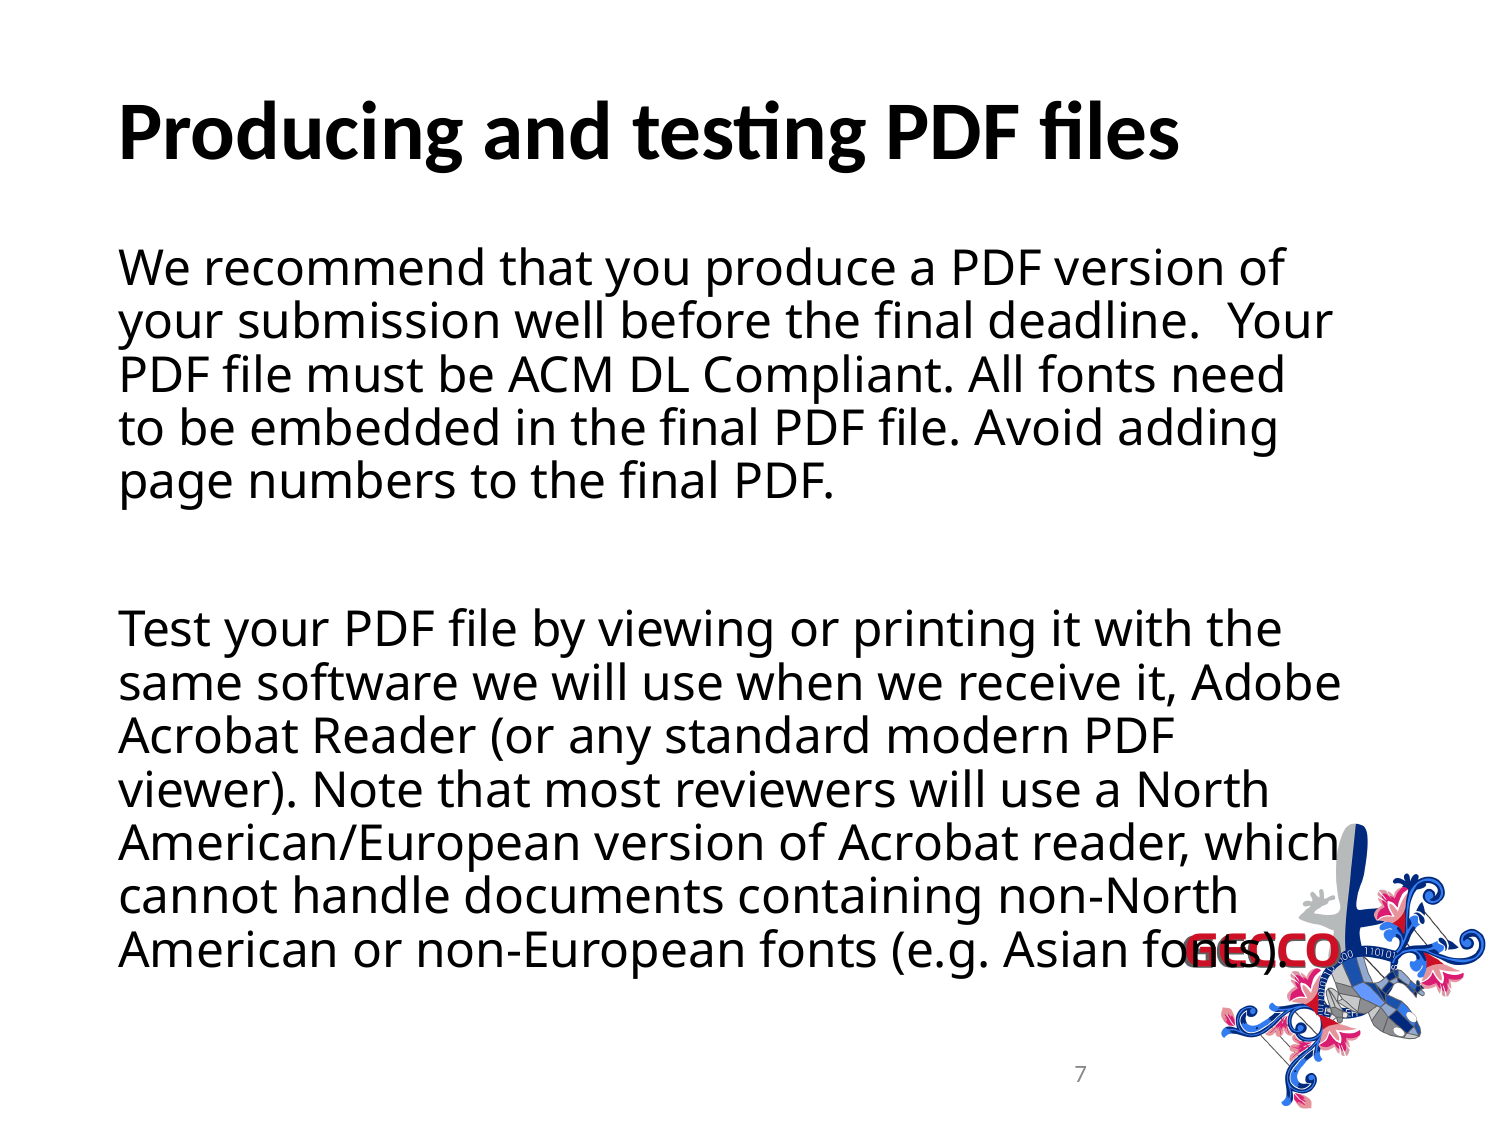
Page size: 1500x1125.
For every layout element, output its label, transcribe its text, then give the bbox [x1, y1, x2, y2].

text_box 7 [1059, 1042, 1397, 1103]
title Producing and testing PDF files [103, 59, 1397, 207]
list We recommend that you produce a PDF version of your submission well before the final deadline. Your PDF file must be ACM DL Compliant. All fonts need to be embedded in the final PDF file. Avoid adding page numbers to the final PDF. Test your PDF file by viewing or printing it with the same software we will use when we receive it, Adobe Acrobat Reader (or any standard modern PDF viewer). Note that most reviewers will use a North American/European version of Acrobat reader, which cannot handle documents containing non-North American or non-European fonts (e.g. Asian fonts). [103, 235, 1360, 1014]
